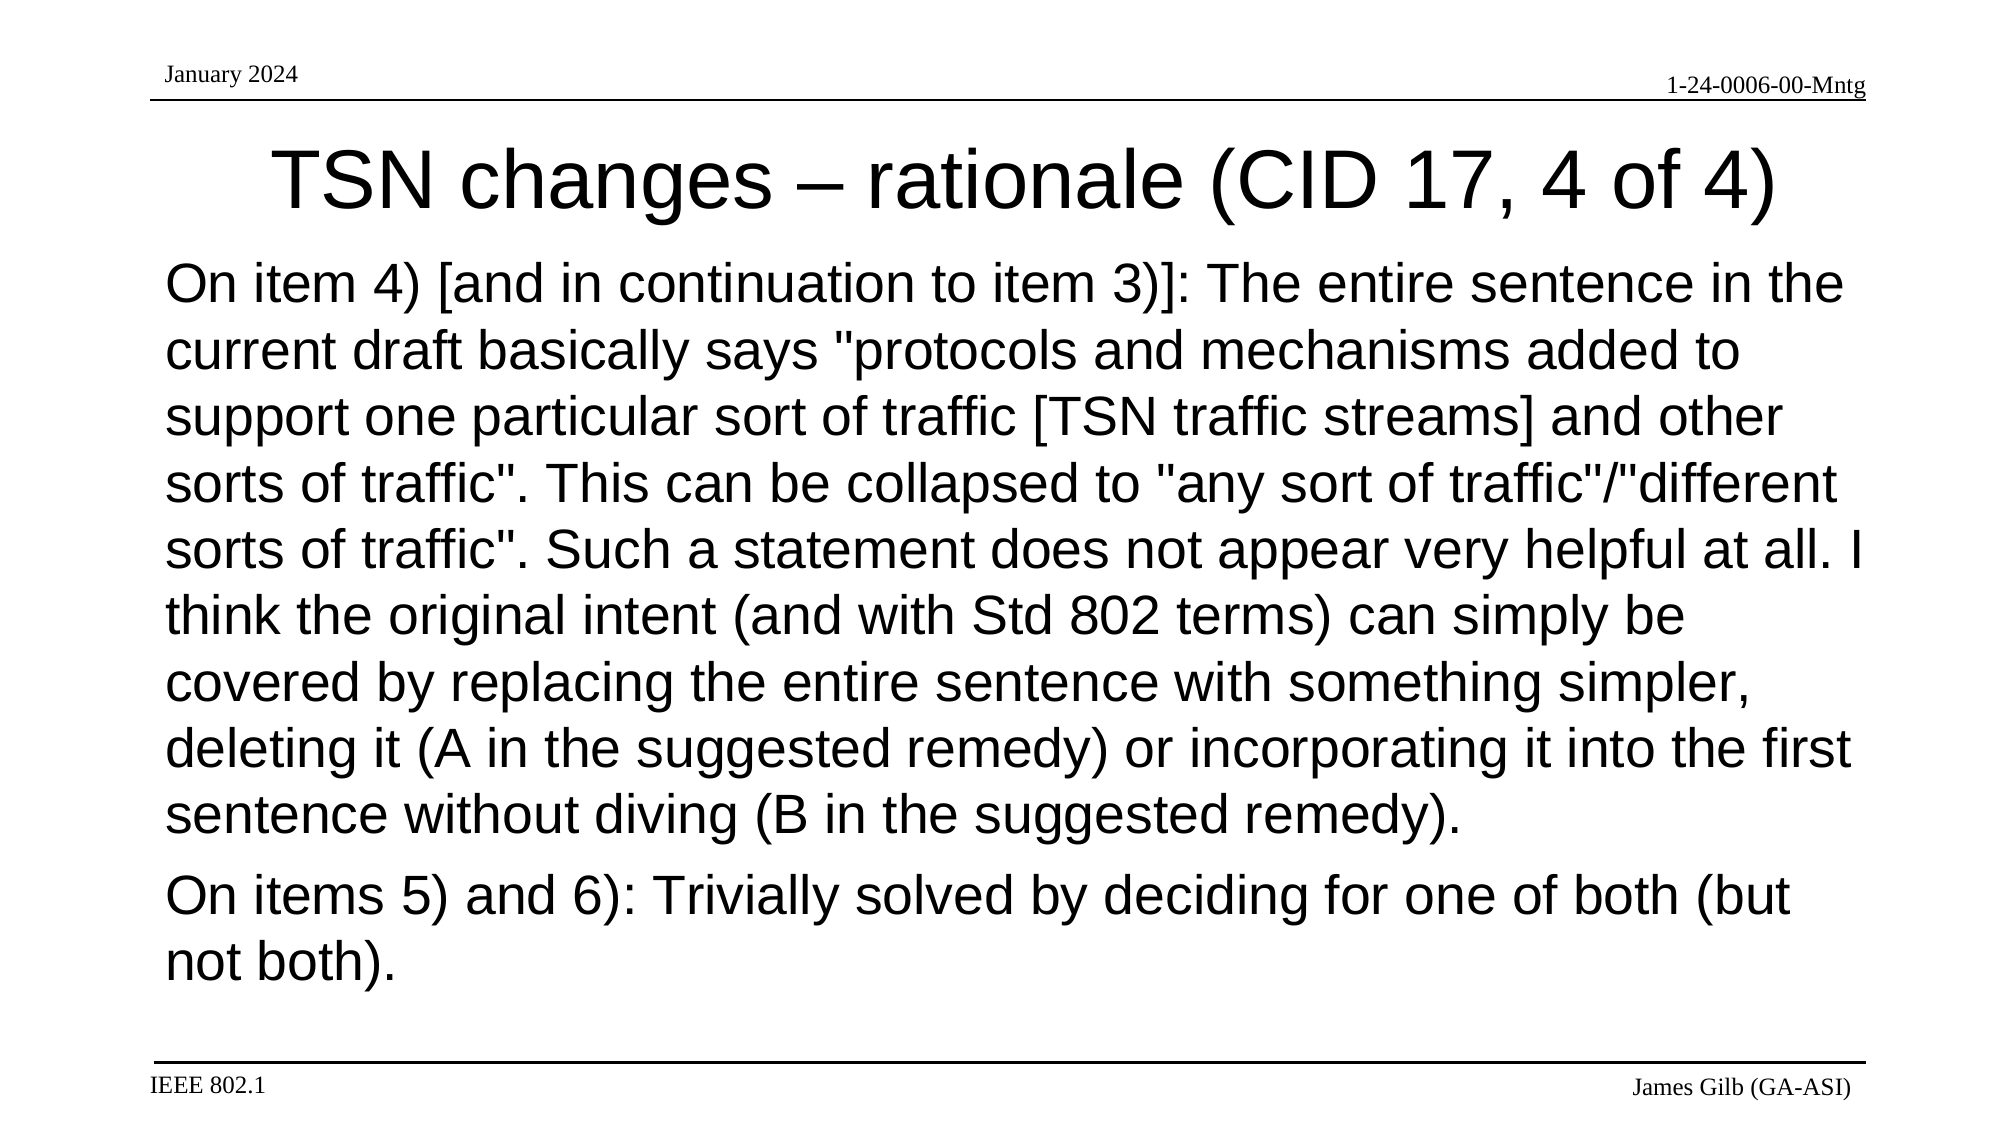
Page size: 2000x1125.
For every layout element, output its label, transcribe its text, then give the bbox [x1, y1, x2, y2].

title TSN changes – rationale (CID 17, 4 of 4) [150, 112, 1900, 238]
list On item 4) [and in continuation to item 3)]: The entire sentence in the current draft basically says "protocols and mechanisms added to support one particular sort of traffic [TSN traffic streams] and other sorts of traffic". This can be collapsed to "any sort of traffic"/"different sorts of traffic". Such a statement does not appear very helpful at all. I think the original intent (and with Std 802 terms) can simply be covered by replacing the entire sentence with something simpler, deleting it (A in the suggested remedy) or incorporating it into the first sentence without diving (B in the suggested remedy). On items 5) and 6): Trivially solved by deciding for one of both (but not both). [149, 239, 1900, 1051]
